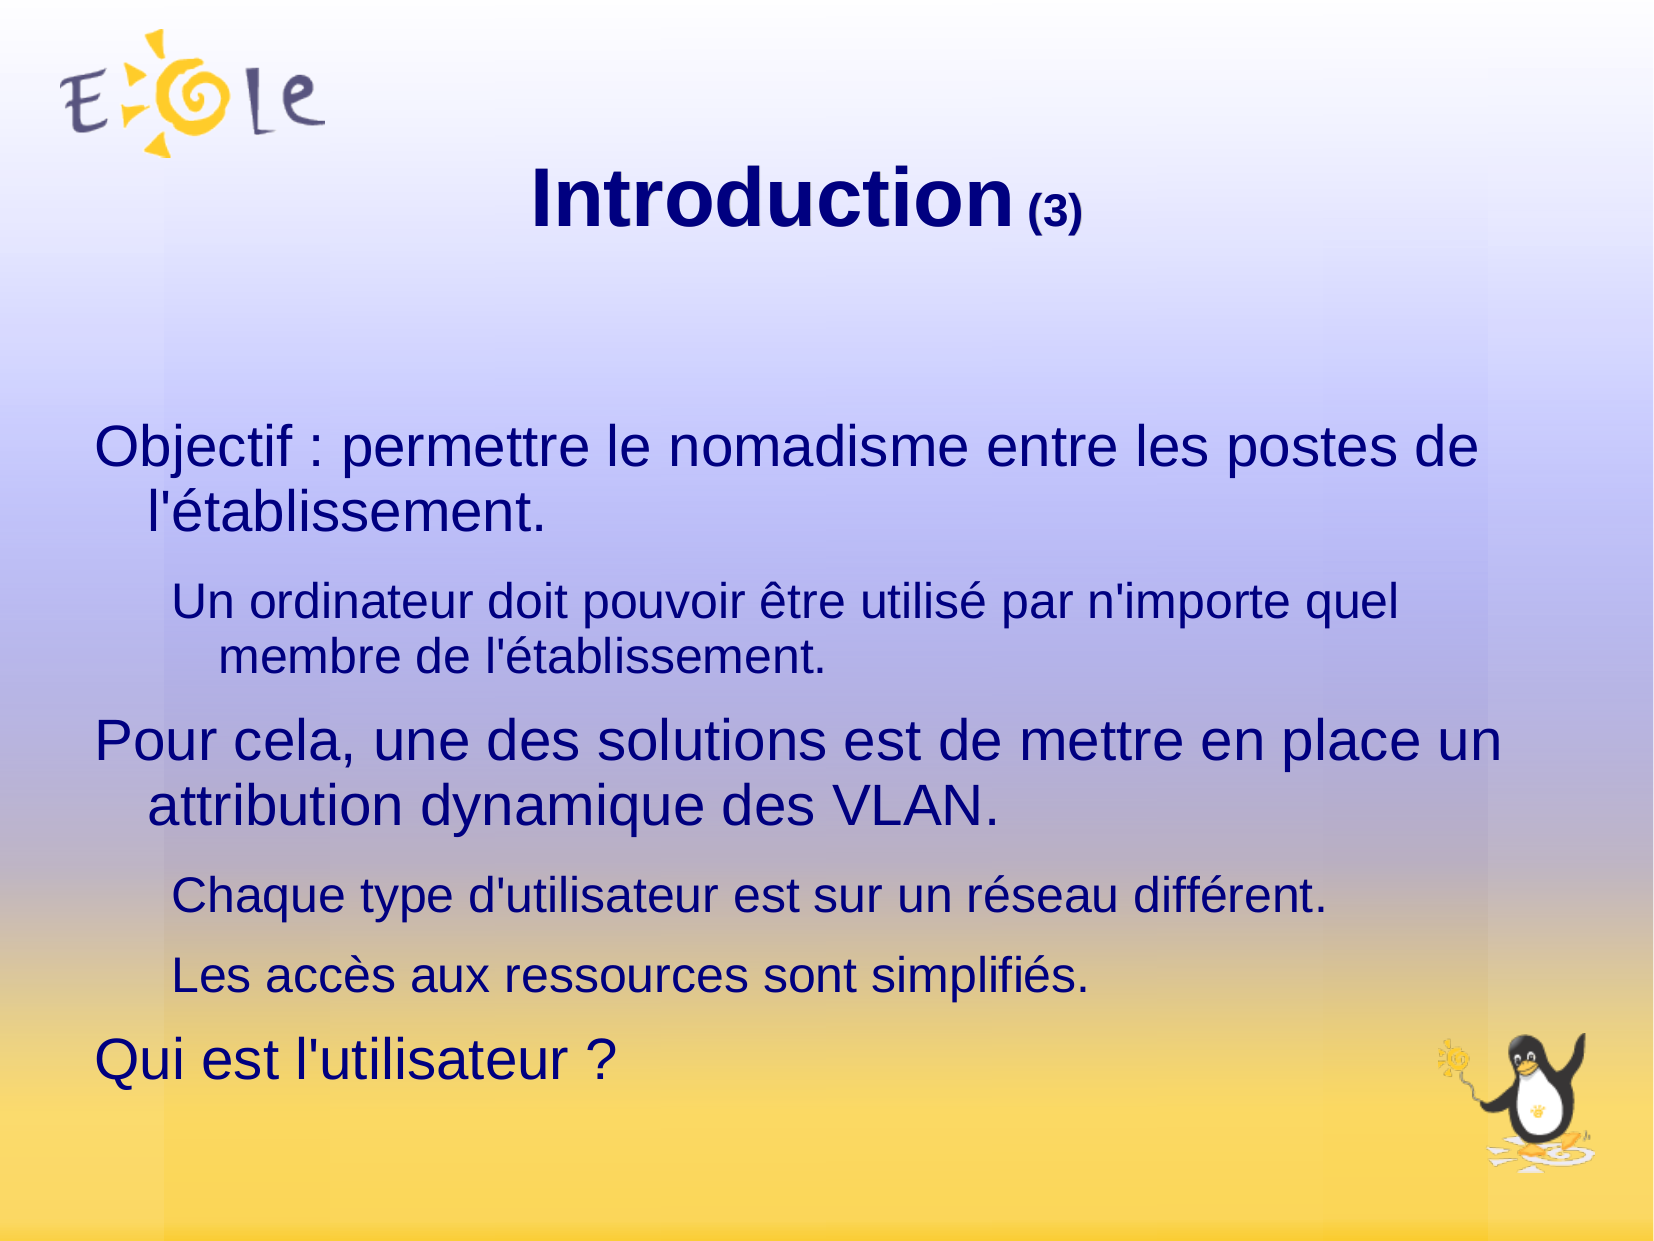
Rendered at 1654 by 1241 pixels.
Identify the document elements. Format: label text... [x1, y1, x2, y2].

text_box Introduction (3) [515, 143, 1123, 266]
list Objectif : permettre le nomadisme entre les postes de l'établissement. Un ordinateur doit pouvoir être utilisé par n'importe quel membre de l'établissement. Pour cela, une des solutions est de mettre en place un attribution dynamique des VLAN. Chaque type d'utilisateur est sur un réseau différent. Les accès aux ressources sont simplifiés. Qui est l'utilisateur ? [76, 413, 1566, 1232]
picture [0, 0, 1654, 1241]
